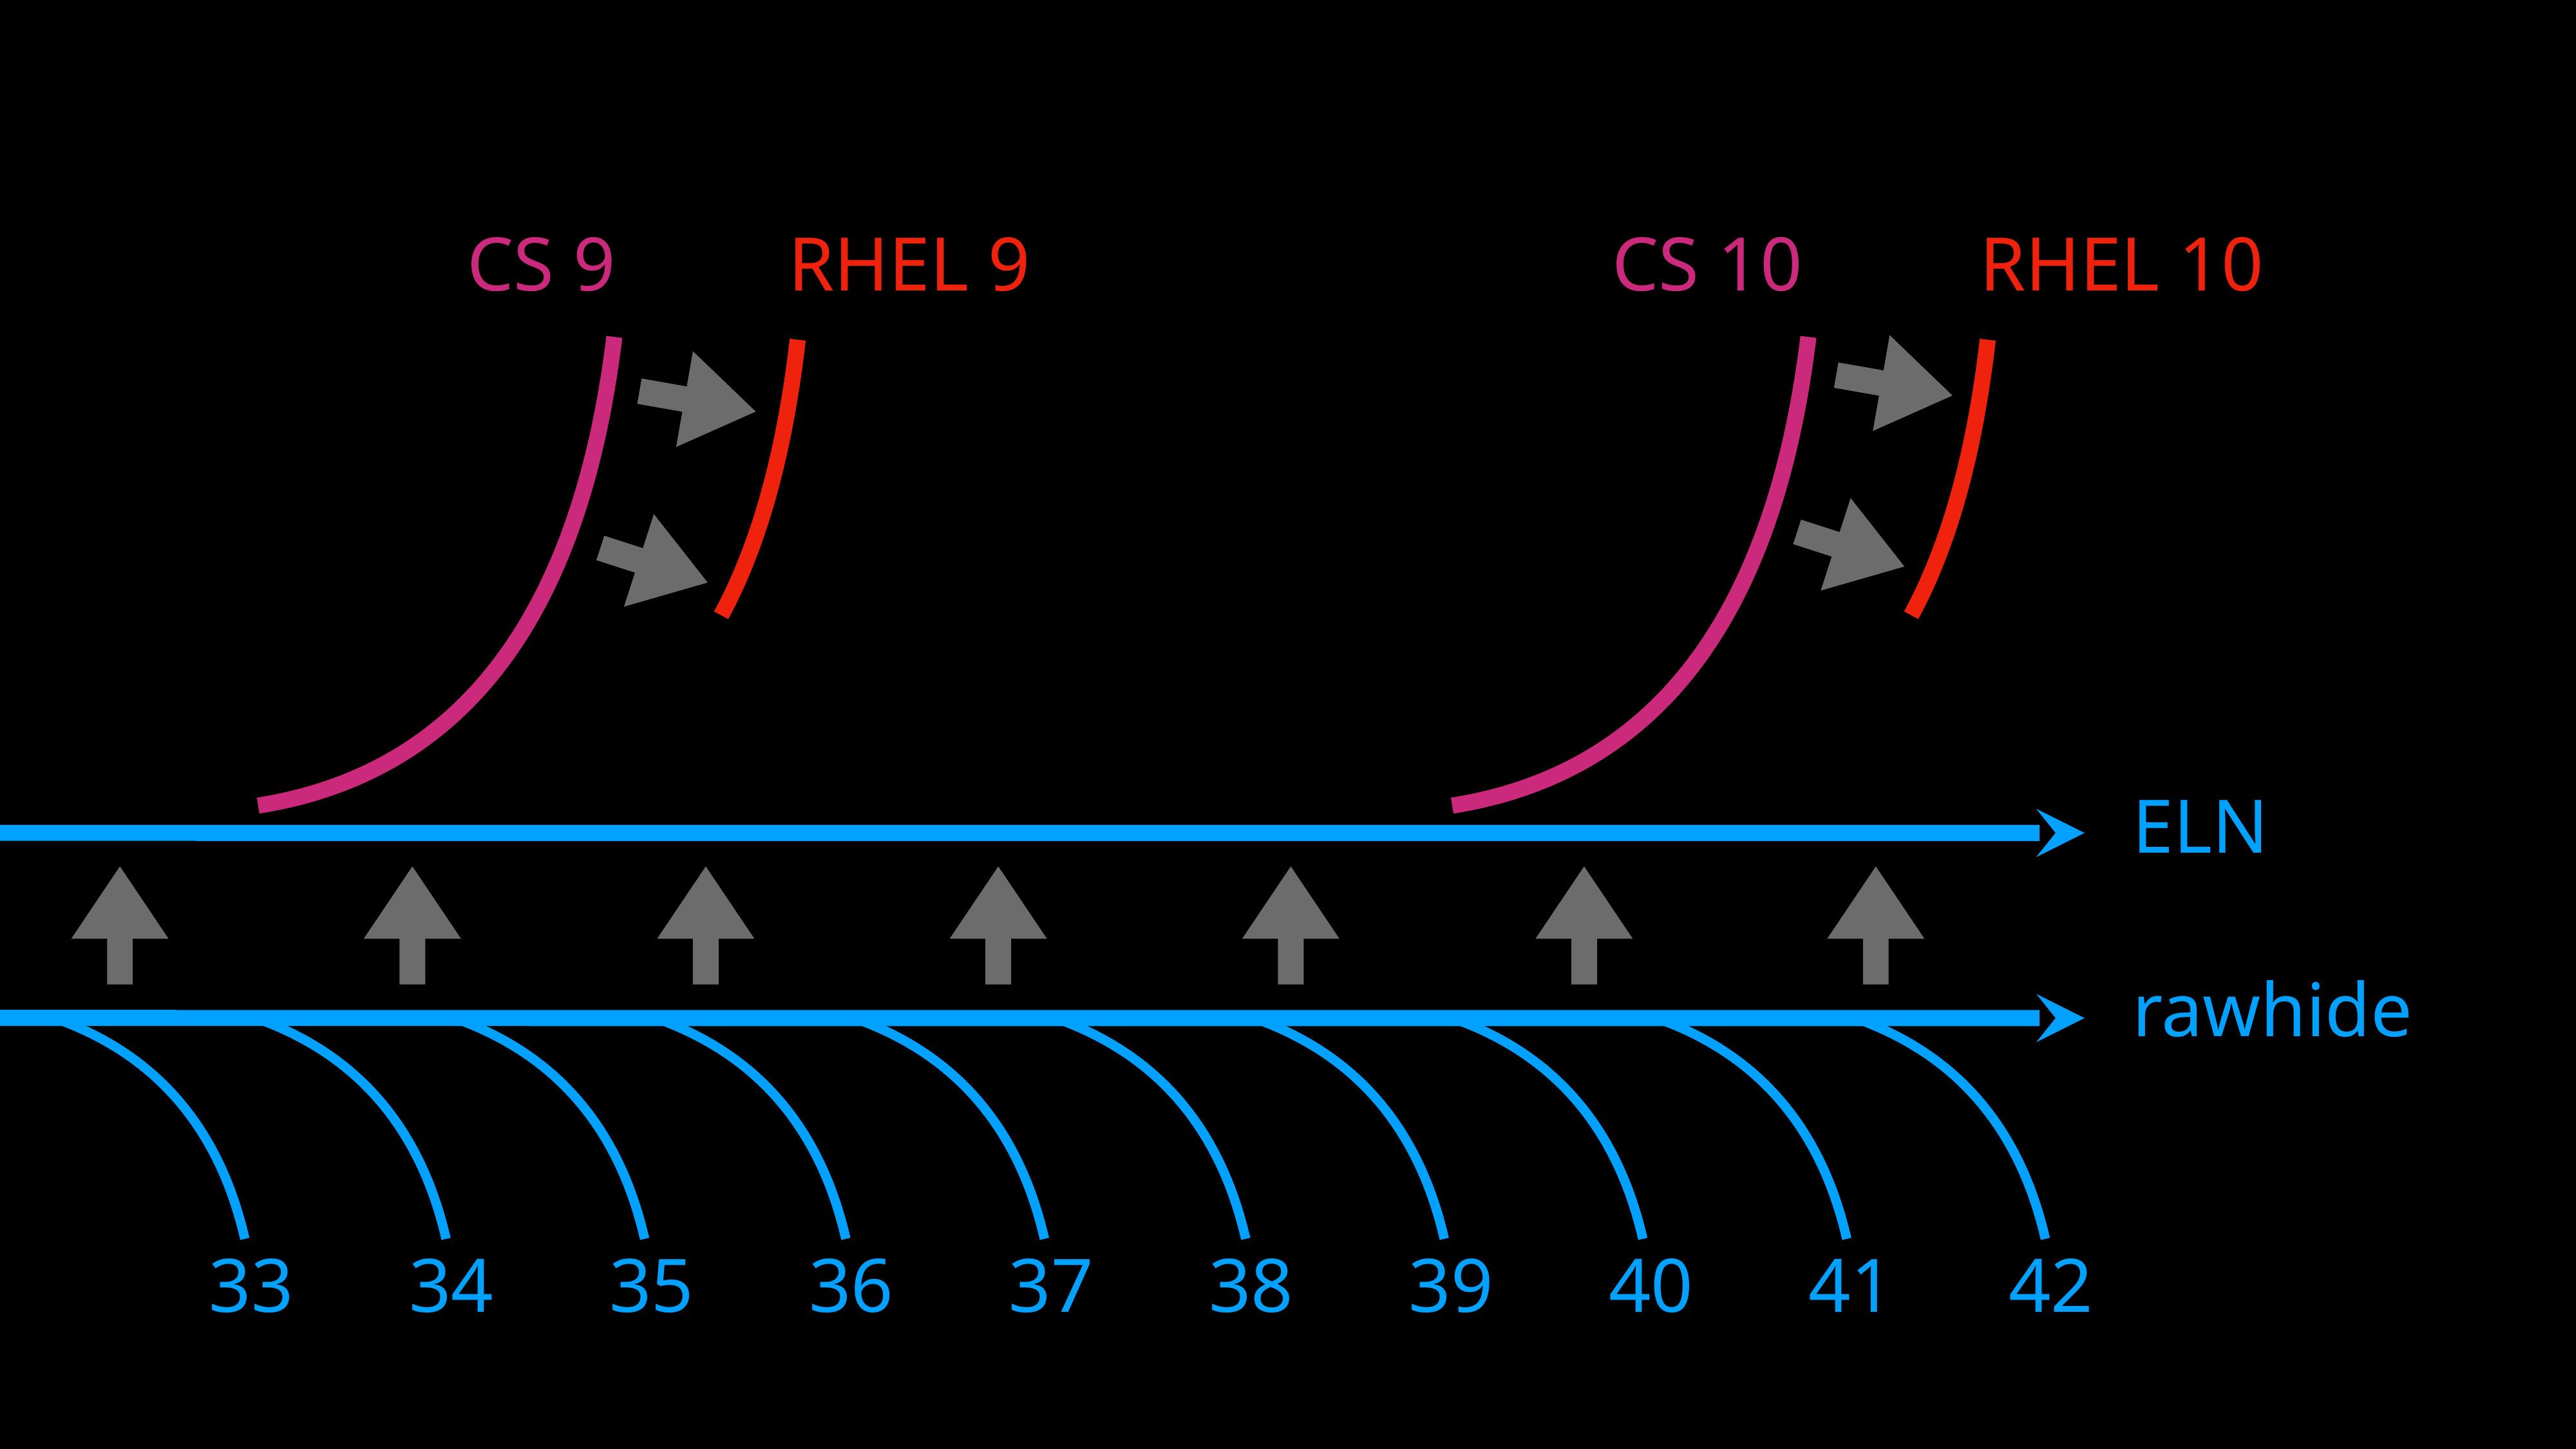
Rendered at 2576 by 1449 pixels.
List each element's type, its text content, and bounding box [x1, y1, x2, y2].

text_box CS 10 [1606, 221, 1835, 312]
text_box 34 [404, 1242, 531, 1334]
text_box 36 [804, 1242, 918, 1334]
text_box [1793, 498, 1905, 591]
text_box RHEL 9 [783, 221, 1063, 312]
text_box 42 [2003, 1242, 2125, 1334]
text_box 35 [603, 1242, 725, 1334]
text_box [1827, 866, 1925, 985]
text_box 39 [1403, 1242, 1522, 1334]
text_box [1833, 335, 1953, 431]
text_box 41 [1803, 1242, 1933, 1334]
text_box ELN [2127, 783, 2295, 875]
text_box [1535, 866, 1633, 985]
text_box RHEL 10 [1975, 221, 2318, 312]
text_box 33 [204, 1242, 339, 1334]
text_box rawhide [2127, 967, 2439, 1058]
text_box [1242, 866, 1340, 985]
text_box [949, 866, 1047, 985]
text_box [637, 351, 756, 448]
text_box 38 [1204, 1242, 1329, 1334]
text_box [596, 514, 708, 607]
text_box CS 9 [462, 221, 677, 312]
text_box 40 [1603, 1242, 1715, 1334]
text_box [71, 866, 169, 985]
text_box [657, 866, 755, 985]
text_box 37 [1003, 1242, 1112, 1334]
text_box [363, 866, 461, 985]
